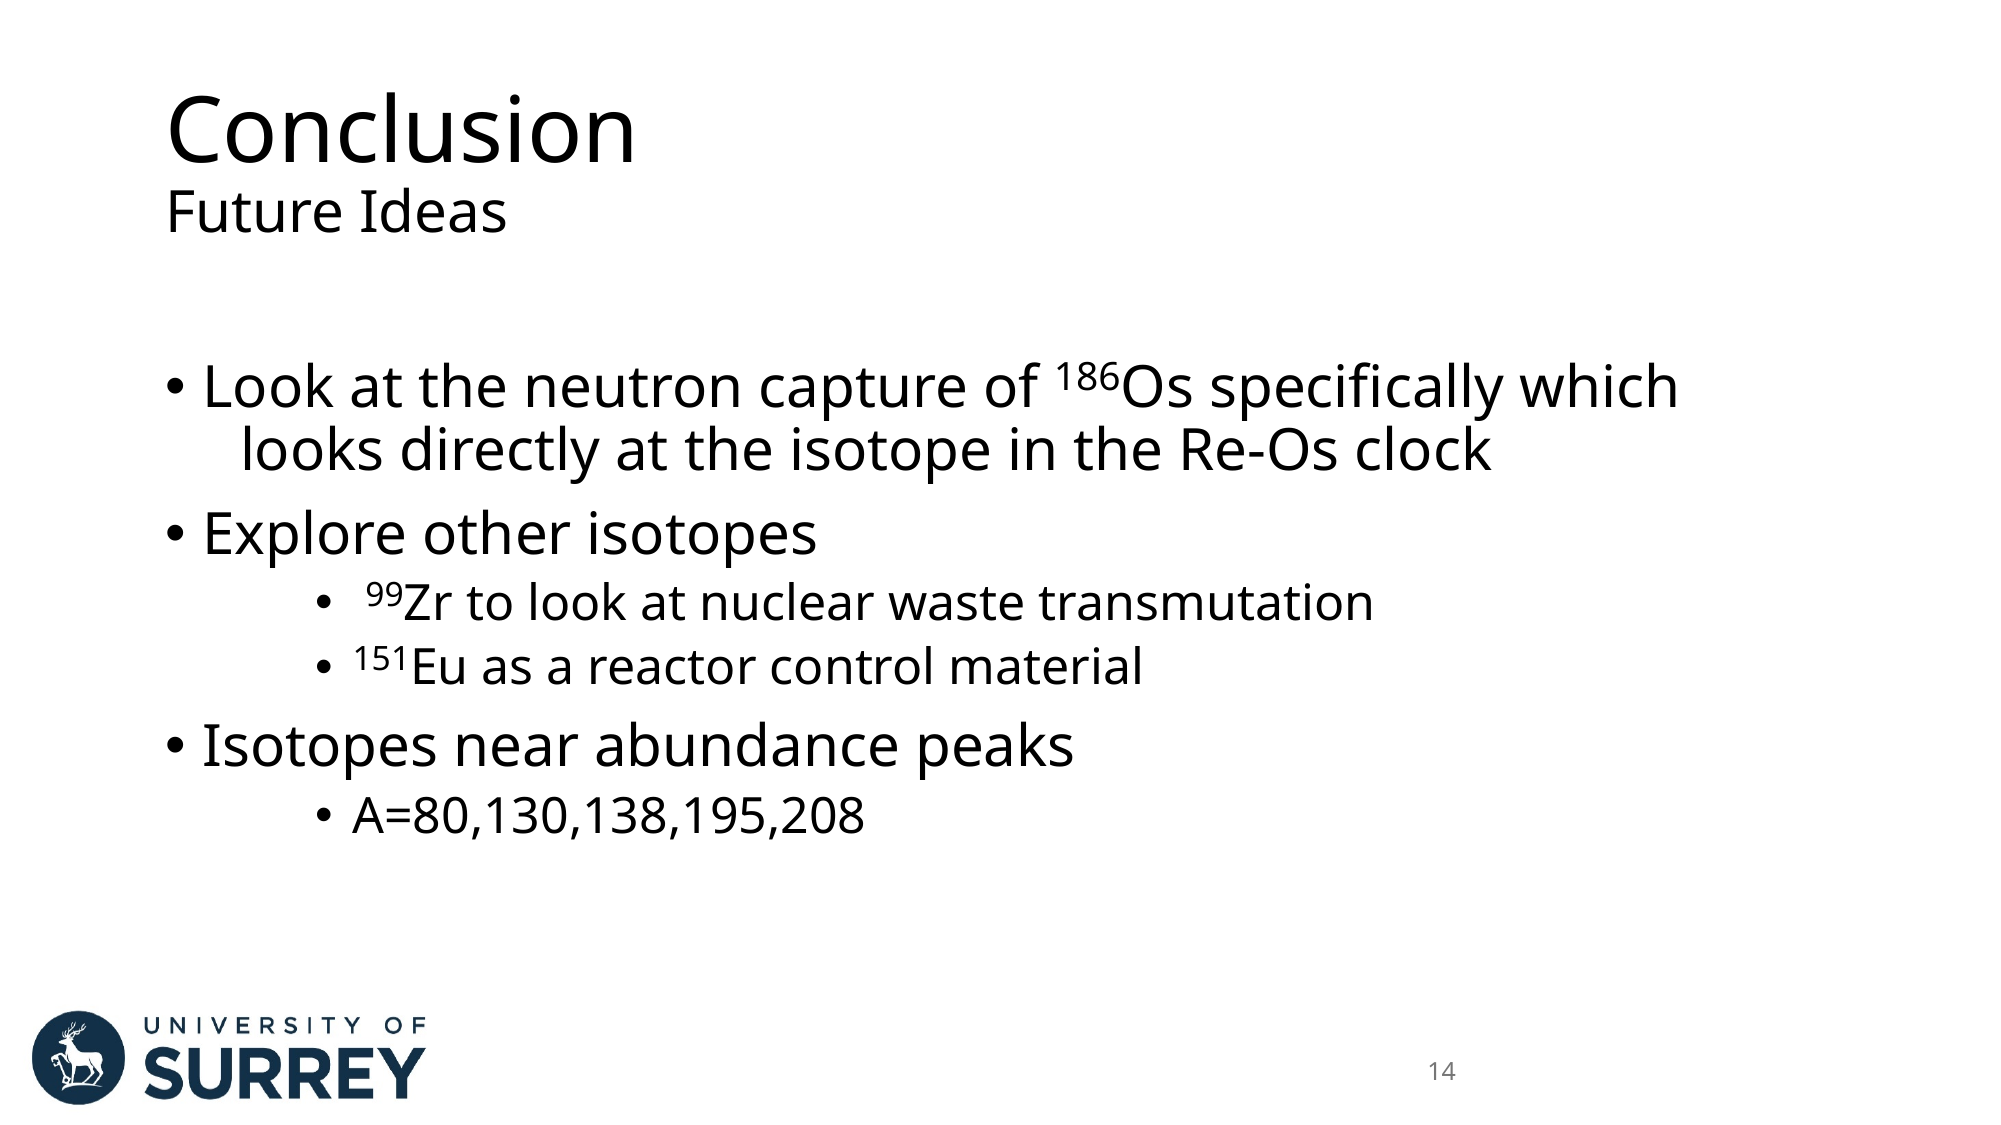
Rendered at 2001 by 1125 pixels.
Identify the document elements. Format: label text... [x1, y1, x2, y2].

title Conclusion Future Ideas [150, 66, 1851, 262]
text_box [1412, 1042, 1863, 1103]
list Look at the neutron capture of 186Os specifically which looks directly at the isotope in the Re-Os clock Explore other isotopes 99Zr to look at nuclear waste transmutation 151Eu as a reactor control material Isotopes near abundance peaks A=80,130,138,195,208 [150, 350, 1851, 906]
picture [0, 993, 461, 1125]
